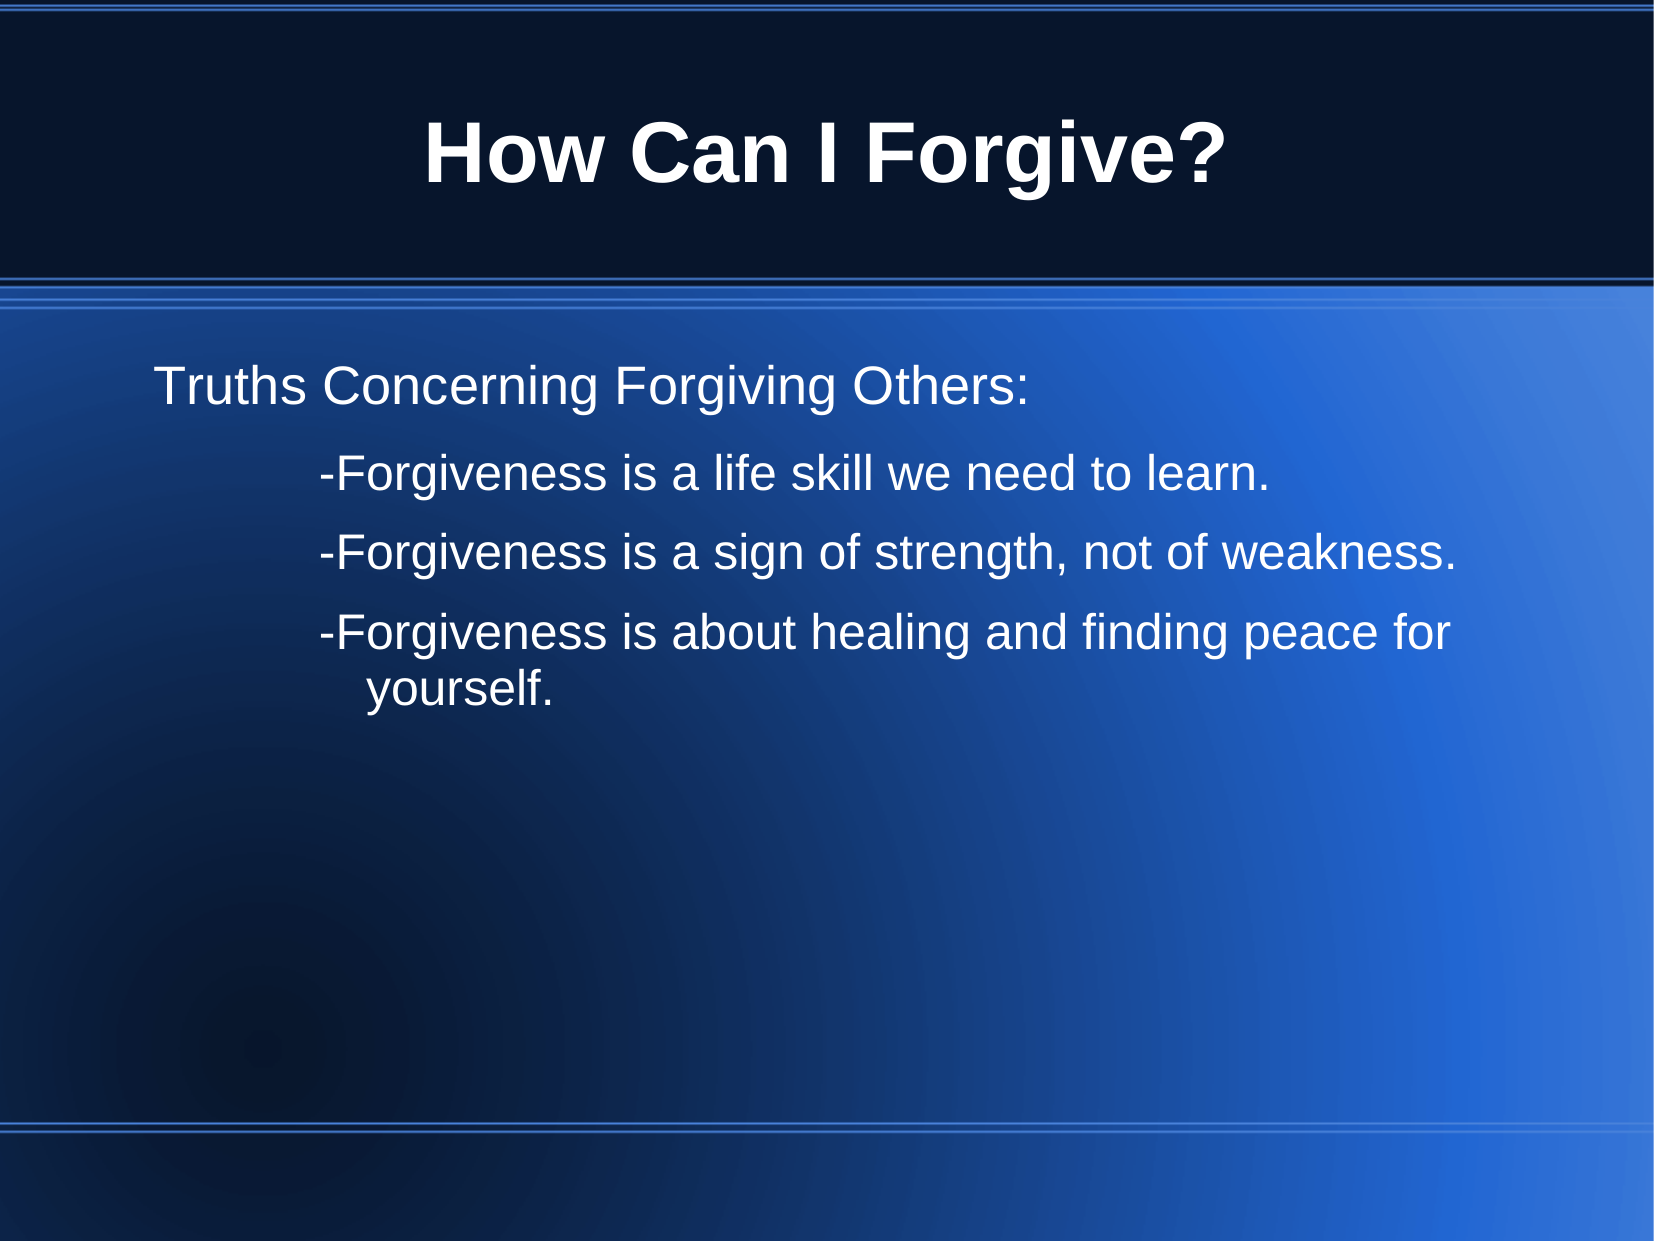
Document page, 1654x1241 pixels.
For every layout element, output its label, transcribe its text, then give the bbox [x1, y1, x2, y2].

list Truths Concerning Forgiving Others: -Forgiveness is a life skill we need to learn. -Forgiveness is a sign of strength, not of weakness. -Forgiveness is about healing and finding peace for yourself. [82, 355, 1571, 1058]
title How Can I Forgive? [82, 49, 1571, 257]
picture [0, 0, 1654, 1241]
